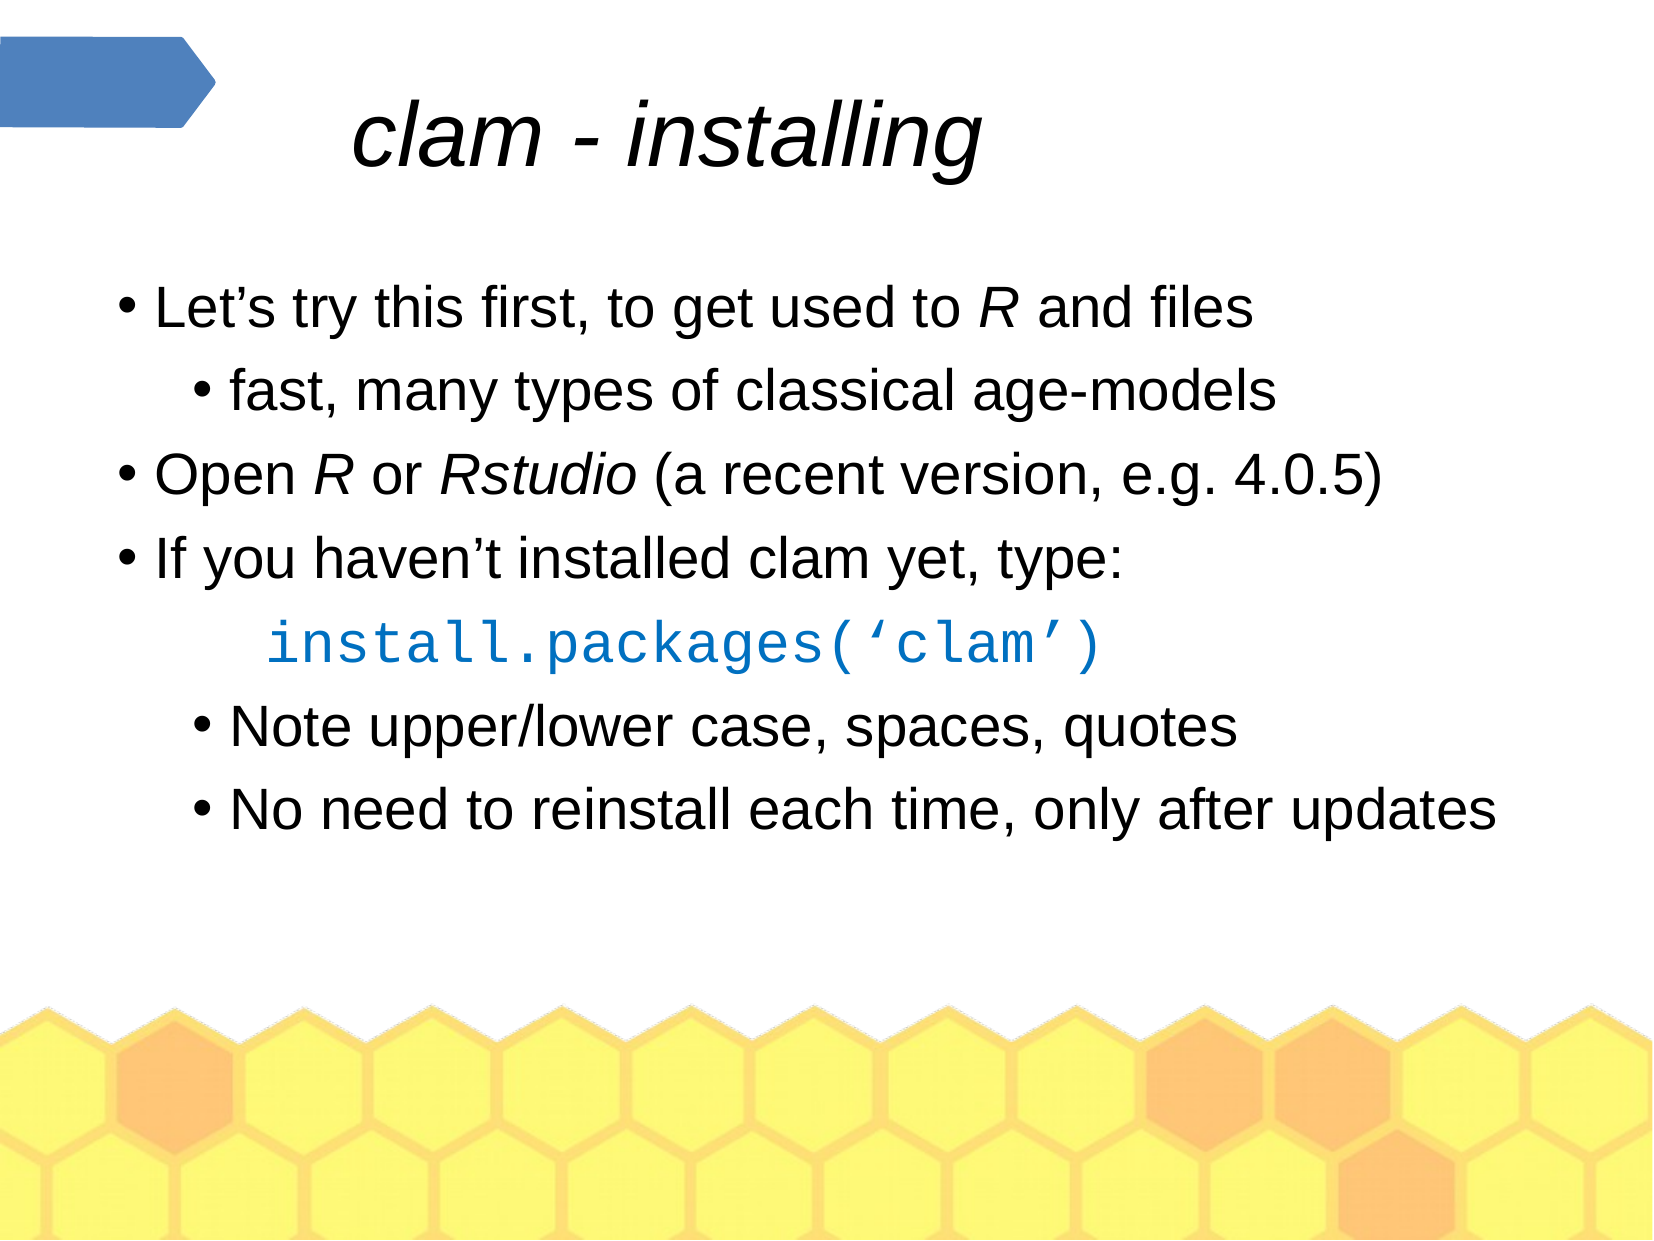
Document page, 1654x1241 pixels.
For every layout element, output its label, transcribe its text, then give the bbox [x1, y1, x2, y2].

picture [0, 1001, 1653, 1240]
text_box clam - installing [351, 21, 1560, 253]
text_box Let’s try this first, to get used to R and files fast, many types of classical age-models Open R or Rstudio (a recent version, e.g. 4.0.5) If you haven’t installed clam yet, type: install.packages(‘clam’) Note upper/lower case, spaces, quotes No need to reinstall each time, only after updates [116, 276, 1560, 960]
